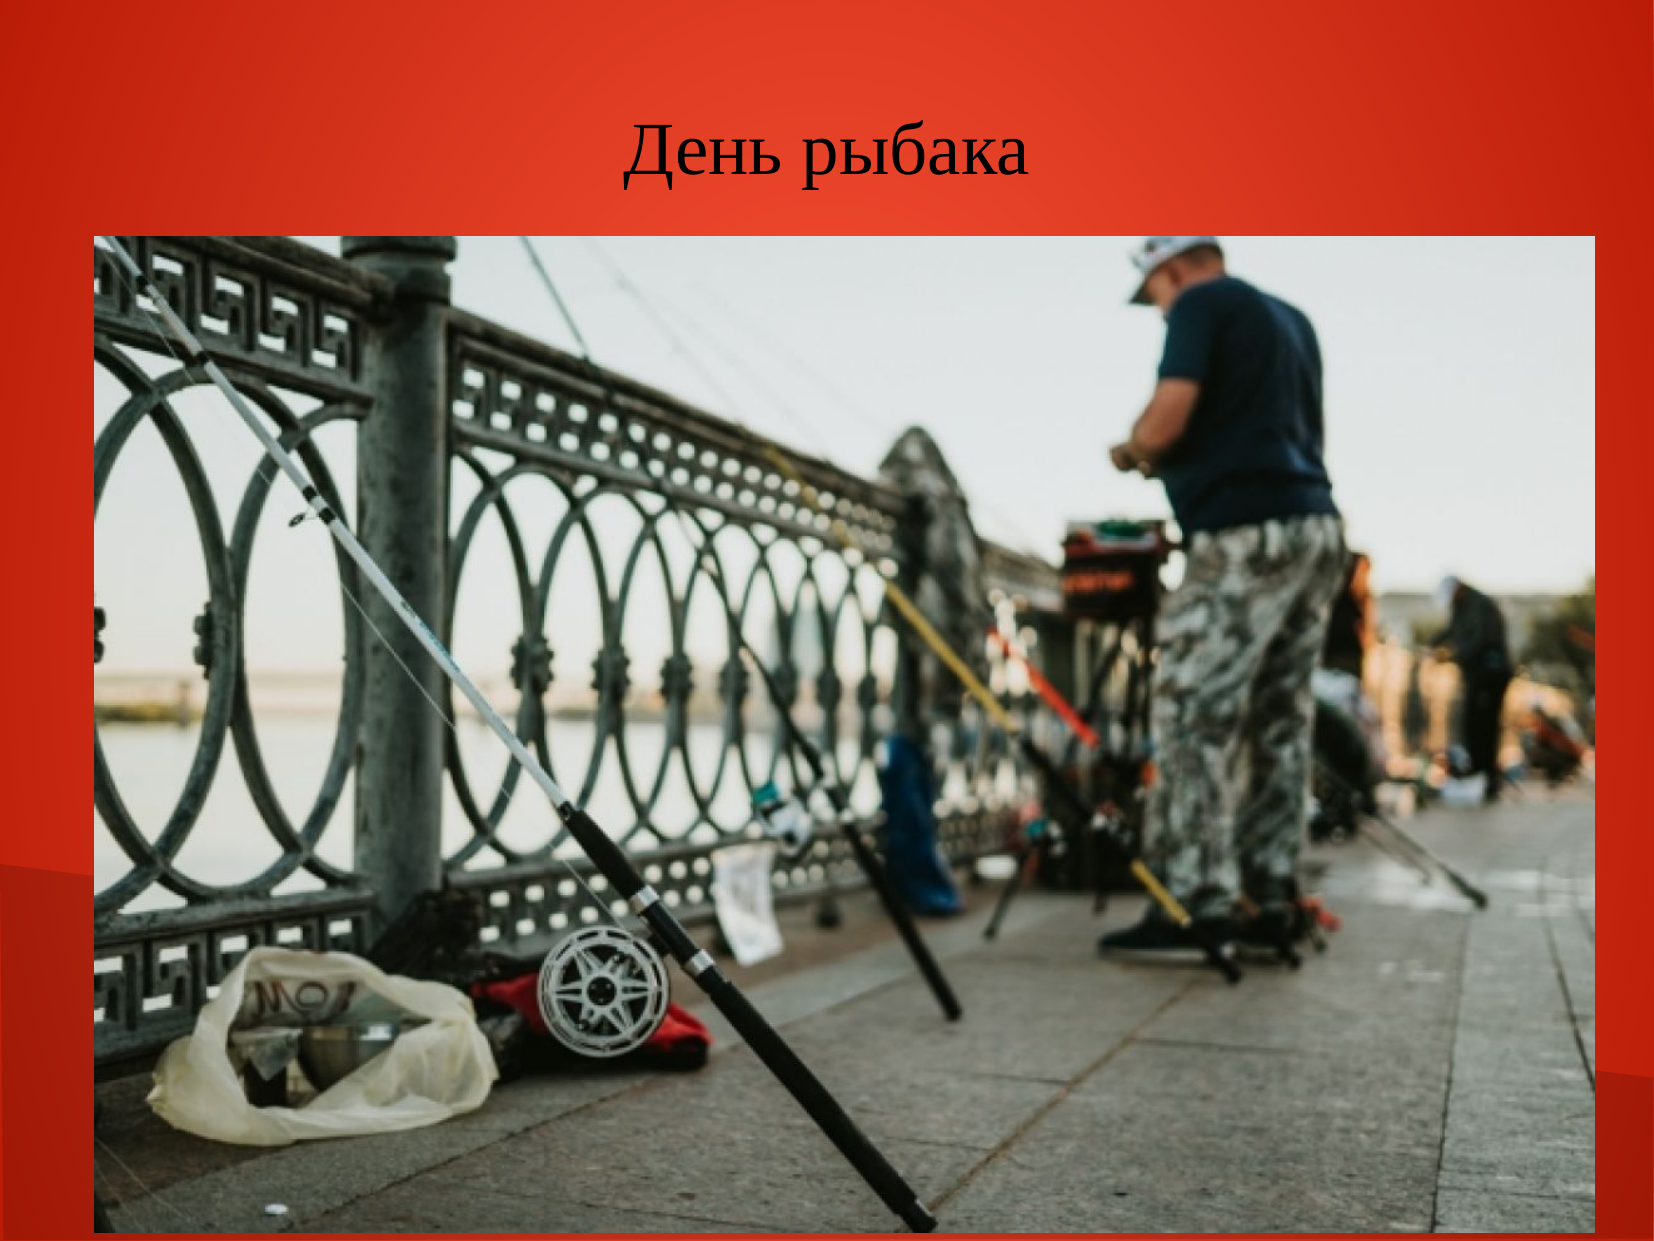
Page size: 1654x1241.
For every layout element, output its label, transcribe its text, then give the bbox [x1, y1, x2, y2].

title День рыбака [82, 47, 1571, 252]
picture [94, 236, 1595, 1233]
